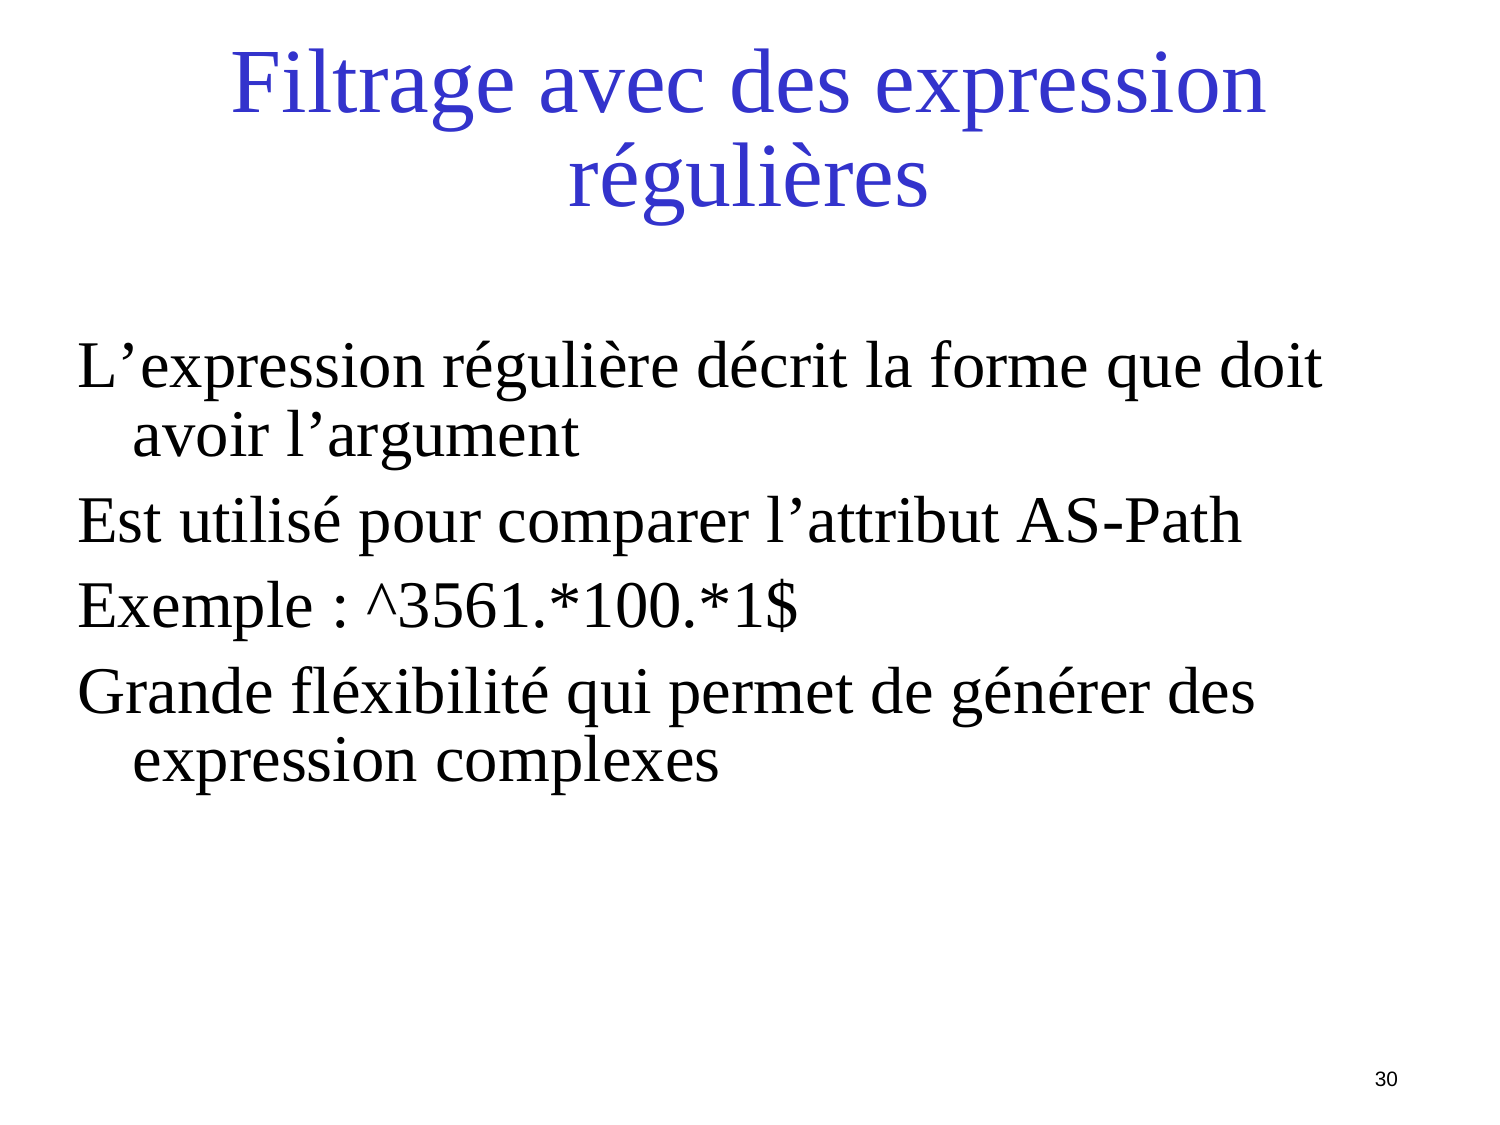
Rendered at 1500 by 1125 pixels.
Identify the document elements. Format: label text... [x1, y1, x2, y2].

list L’expression régulière décrit la forme que doit avoir l’argument Est utilisé pour comparer l’attribut AS-Path Exemple : ^3561.*100.*1$ Grande fléxibilité qui permet de générer des expression complexes [62, 324, 1426, 938]
title Filtrage avec des expression régulières [24, 13, 1476, 250]
